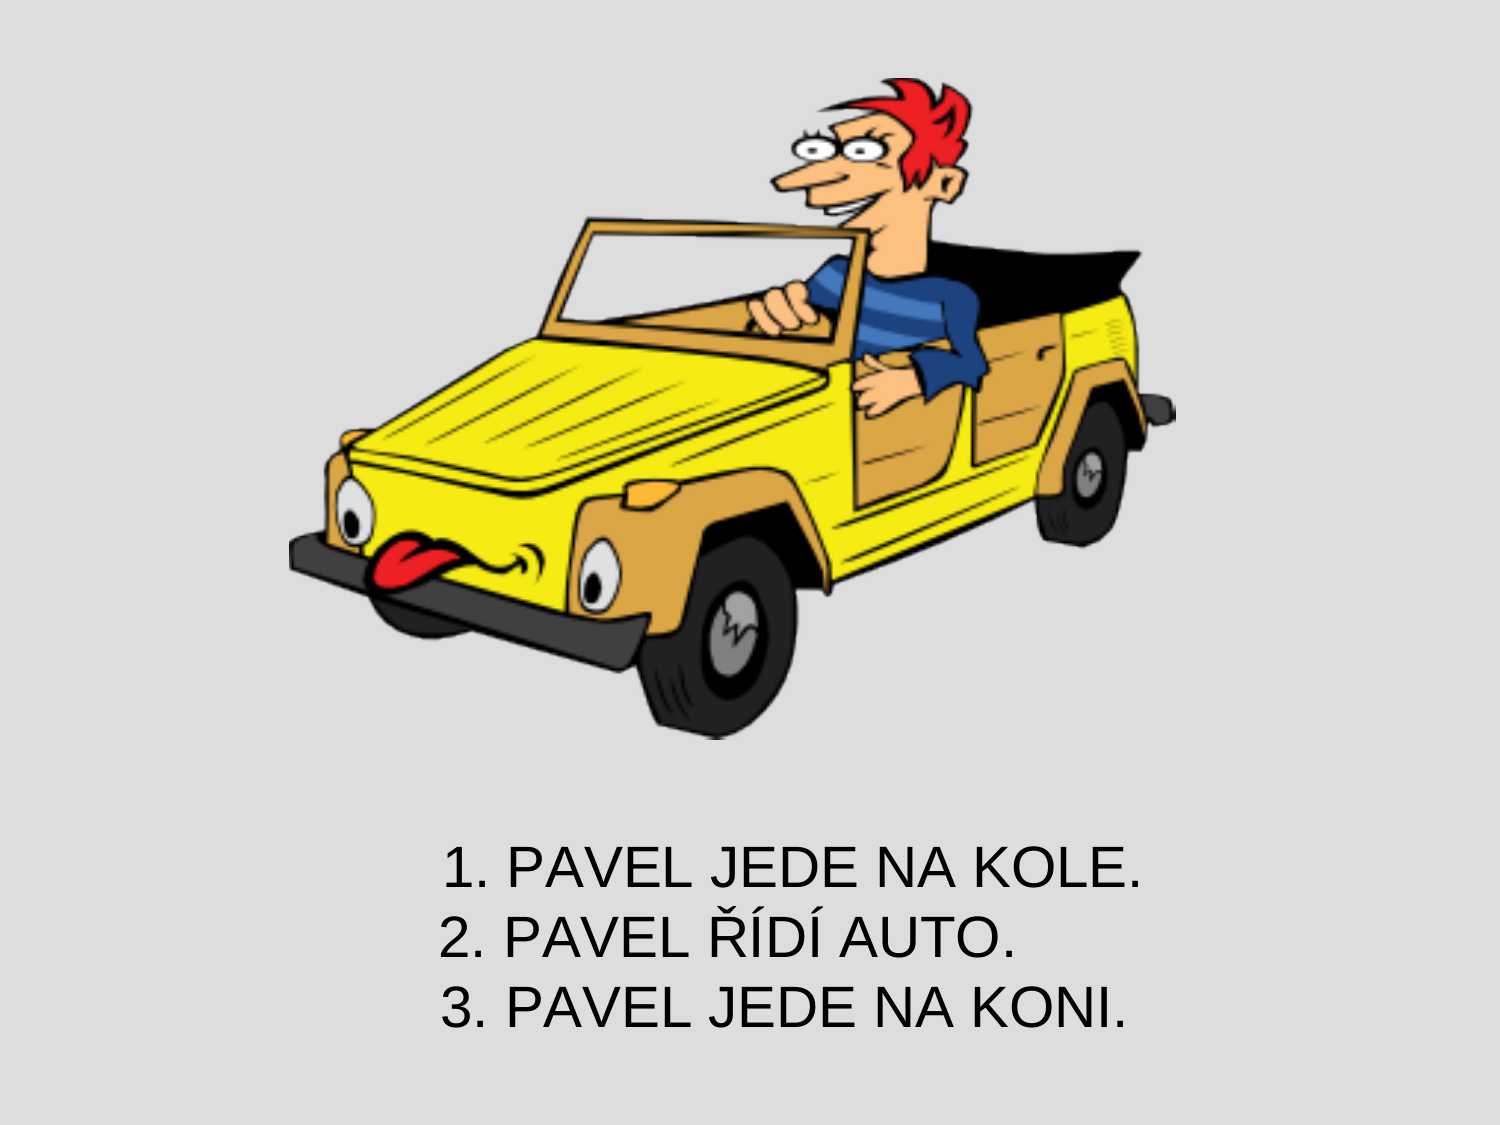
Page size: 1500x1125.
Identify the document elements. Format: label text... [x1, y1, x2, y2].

title 1. PAVEL JEDE NA KOLE. 2. PAVEL ŘÍDÍ AUTO. 3. PAVEL JEDE NA KONI. [53, 810, 1404, 1058]
picture [289, 78, 1176, 740]
